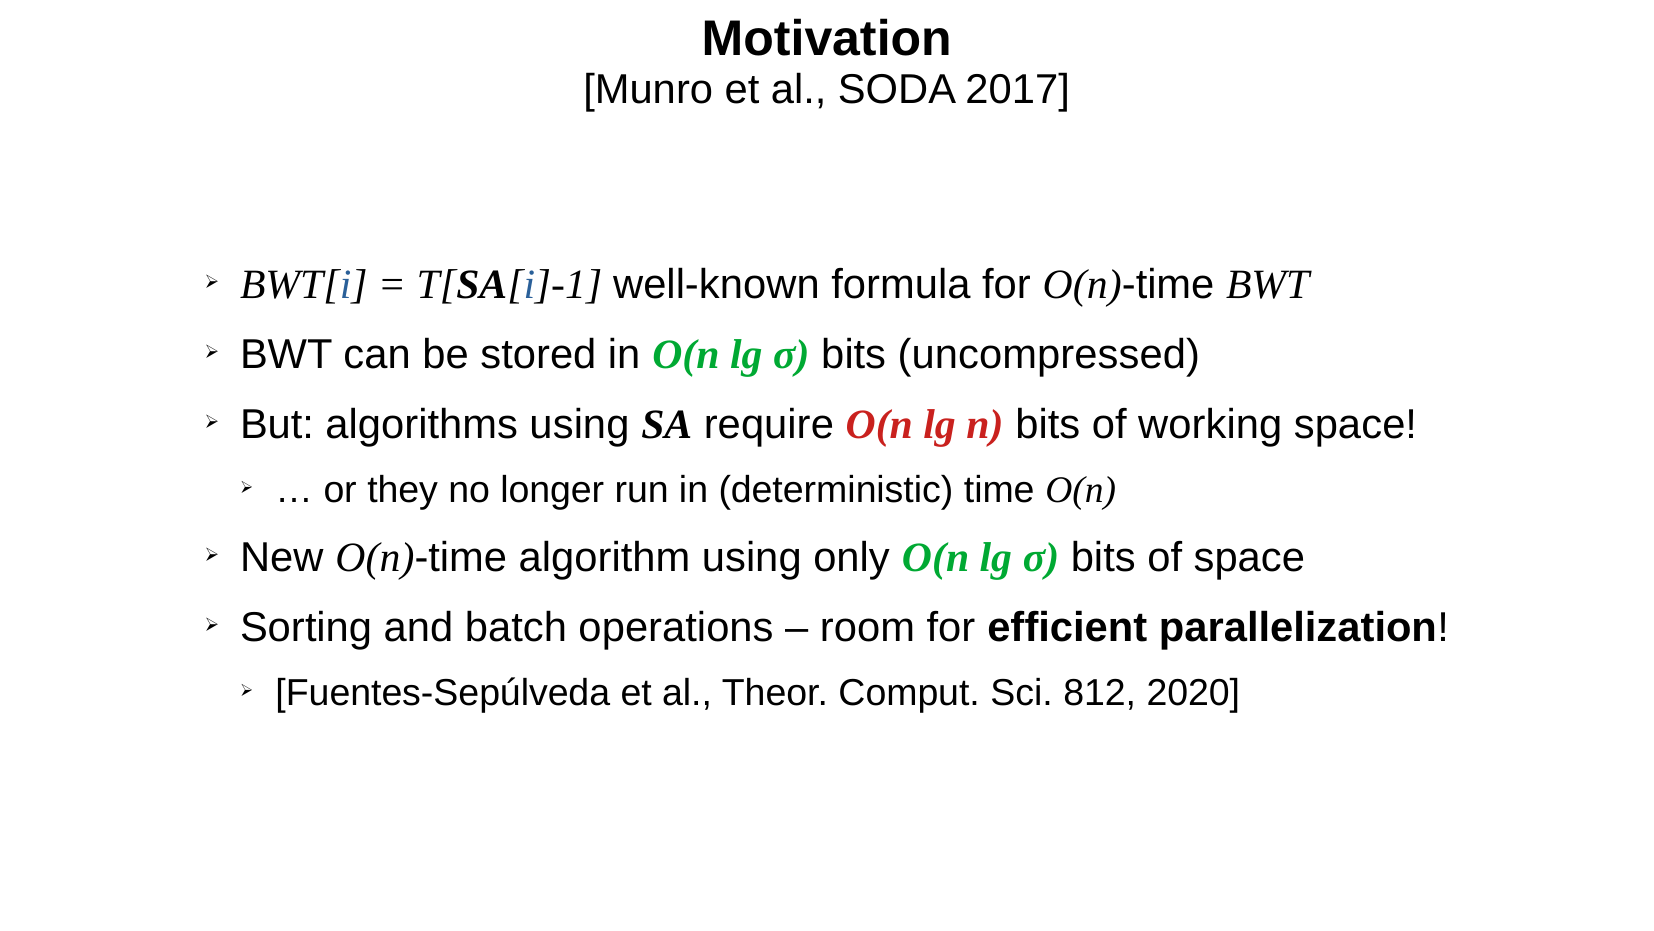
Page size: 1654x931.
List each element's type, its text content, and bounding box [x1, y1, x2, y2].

text_box Motivation [Munro et al., SODA 2017] [129, 0, 1524, 125]
text_box BWT[i] = T[SA[i]-1] well-known formula for O(n)-time BWT BWT can be stored in O(n lg σ) bits (uncompressed) But: algorithms using SA require O(n lg n) bits of working space! … or they no longer run in (deterministic) time O(n) New O(n)-time algorithm using only O(n lg σ) bits of space Sorting and batch operations – room for efficient parallelization! [Fuentes-Sepúlveda et al., Theor. Comput. Sci. 812, 2020] [189, 230, 1464, 819]
